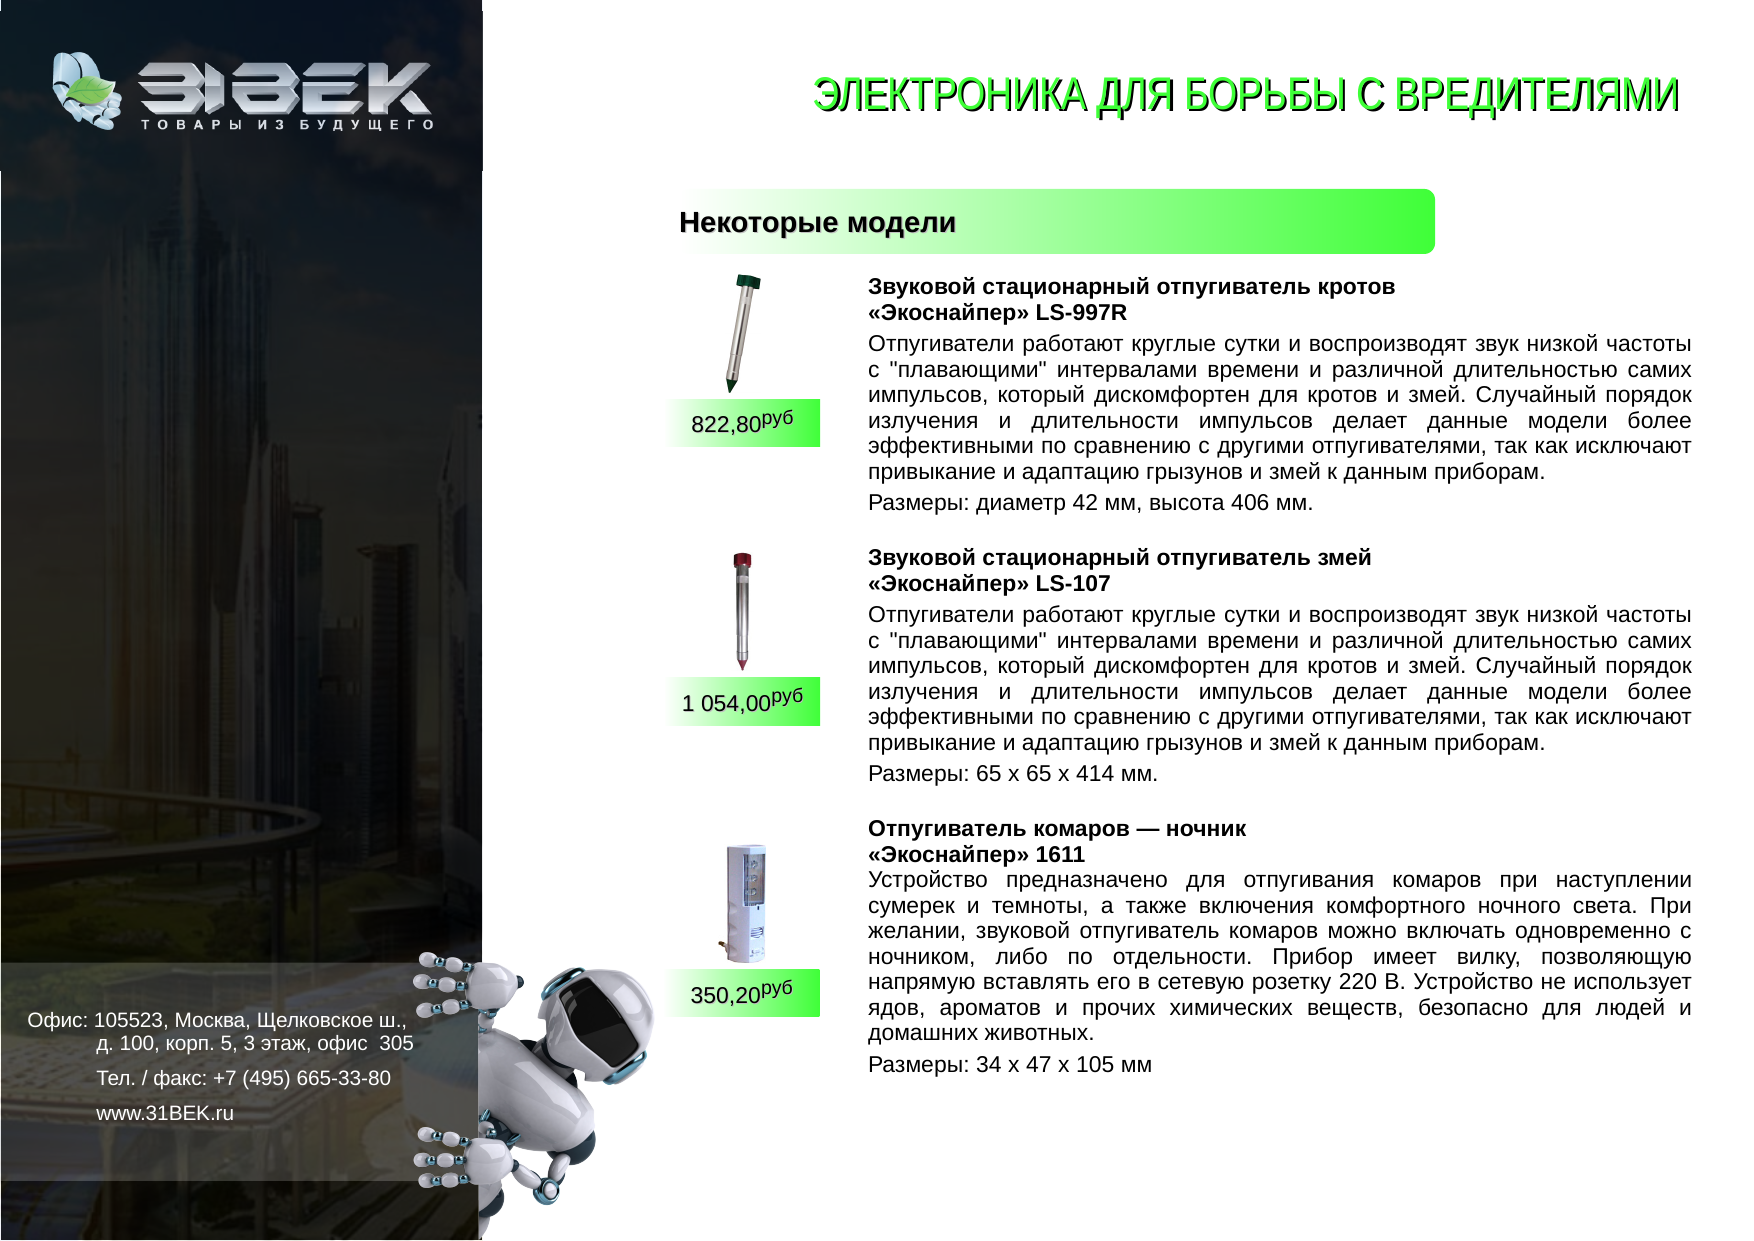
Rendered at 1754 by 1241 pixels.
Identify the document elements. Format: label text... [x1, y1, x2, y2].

text_box ЭЛЕКТРОНИКА ДЛЯ БОРЬБЫ С ВРЕДИТЕЛЯМИ [679, 59, 1695, 126]
text_box 1 054,00руб [665, 677, 821, 726]
picture [0, 0, 655, 1241]
text_box Офис: 105523, Москва, Щелковское ш., д. 100, корп. 5, 3 этаж, офис 305 Тел. / факс: +7 (495) 665-33-80 www.31BEK.ru [0, 1001, 445, 1155]
picture [725, 274, 761, 393]
text_box 822,80руб [665, 399, 821, 447]
text_box 350,20руб [664, 969, 820, 1017]
picture [731, 552, 754, 671]
picture [718, 844, 766, 963]
text_box Некоторые модели Звуковой стационарный отпугиватель кротов «Экоснайпер» LS-997R Отпугиватели работают круглые сутки и воспроизводят звук низкой частоты с "плавающими" интервалами времени и различной длительностью самих импульсов, который дискомфортен для кротов и змей. Случайный порядок излучения и длительности импульсов делает данные модели более эффективными по сравнению с другими отпугивателями, так как исключают привыкание и адаптацию грызунов и змей к данным приборам. Размеры: диаметр 42 мм, высота 406 мм. Звуковой стационарный отпугиватель змей «Экоснайпер» LS-107 Отпугиватели работают круглые сутки и воспроизводят звук низкой частоты с "плавающими" интервалами времени и различной длительностью самих импульсов, который дискомфортен для кротов и змей. Случайный порядок излучения и длительности импульсов делает данные модели более эффективными по сравнению с другими отпугивателями, так как исключают привыкание и адаптацию грызунов и змей к данным приборам. Размеры: 65 х 65 х 414 мм. Отпугиватель комаров — ночник «Экоснайпер» 1611 Устройство предназначено для отпугивания комаров при наступлении сумерек и темноты, а также включения комфортного ночного света. При желании, звуковой отпугиватель комаров можно включать одновременно с ночником, либо по отдельности. Прибор имеет вилку, позволяющую напрямую вставлять его в сетевую розетку 220 В. Устройство не использует ядов, ароматов и прочих химических веществ, безопасно для людей и домашних животных. Размеры: 34 х 47 х 105 мм [679, 164, 1697, 1182]
